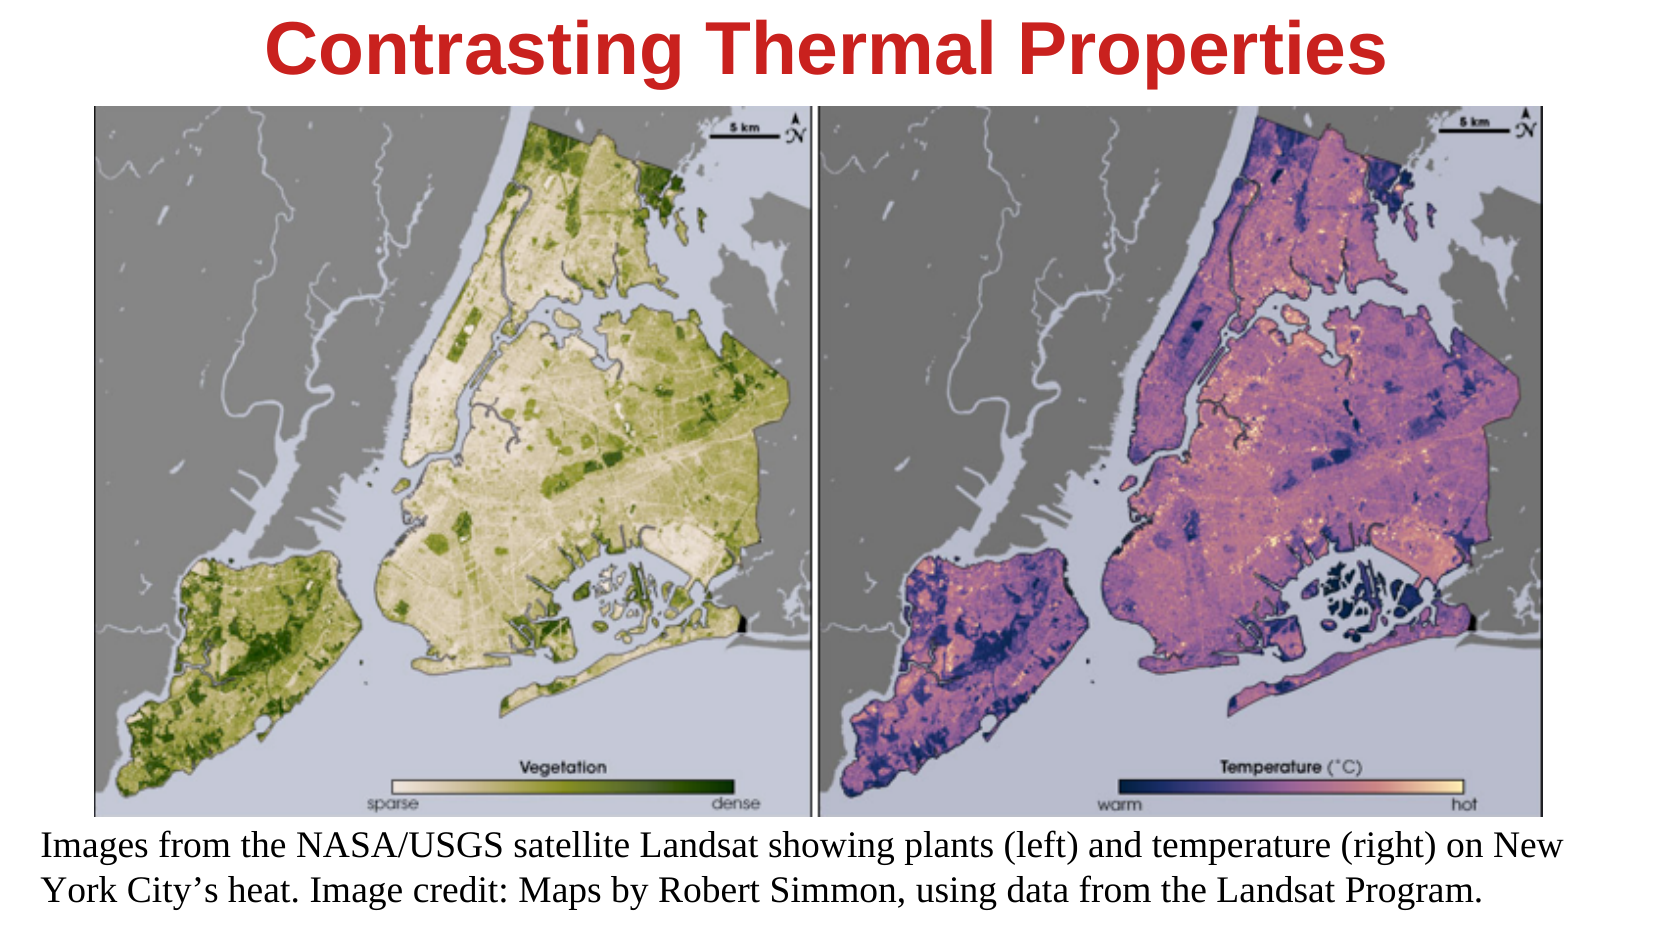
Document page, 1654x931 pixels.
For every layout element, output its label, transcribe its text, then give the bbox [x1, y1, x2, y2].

picture [94, 106, 1543, 818]
text_box Images from the NASA/USGS satellite Landsat showing plants (left) and temperature (right) on New York City’s heat. Image credit: Maps by Robert Simmon, using data from the Landsat Program. [25, 812, 1639, 926]
title Contrasting Thermal Properties [0, 0, 1654, 101]
